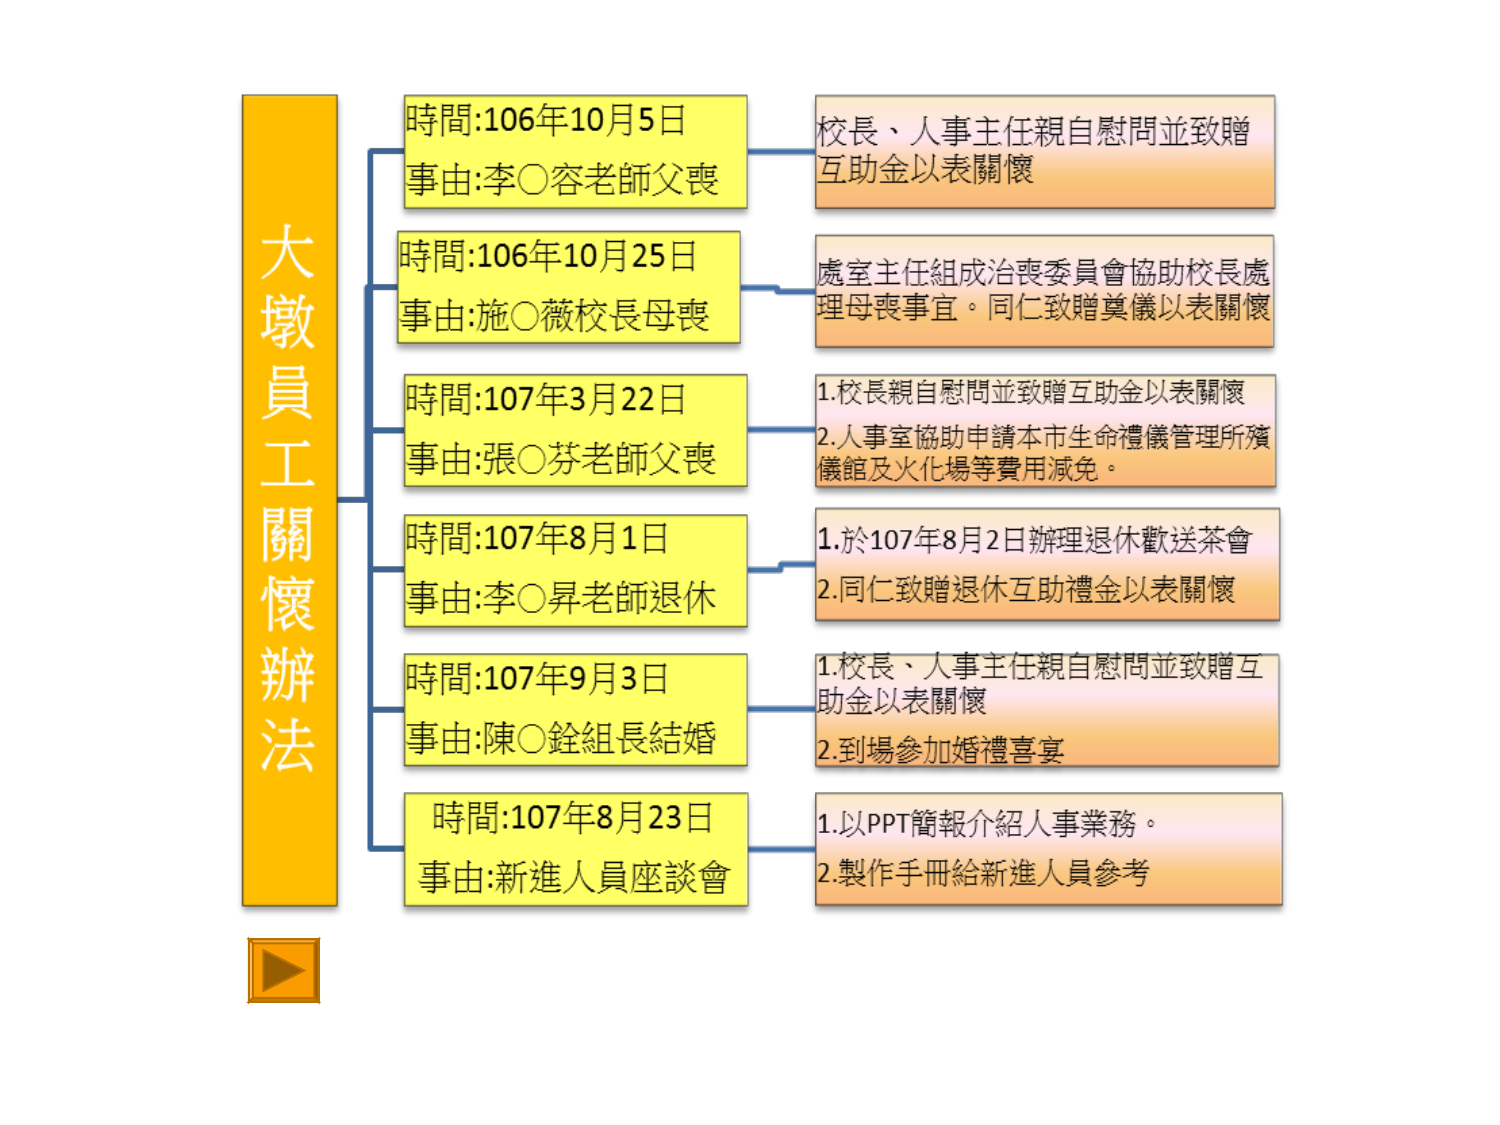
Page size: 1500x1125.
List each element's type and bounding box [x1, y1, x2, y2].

picture [211, 76, 1302, 943]
text_box [250, 943, 319, 1002]
